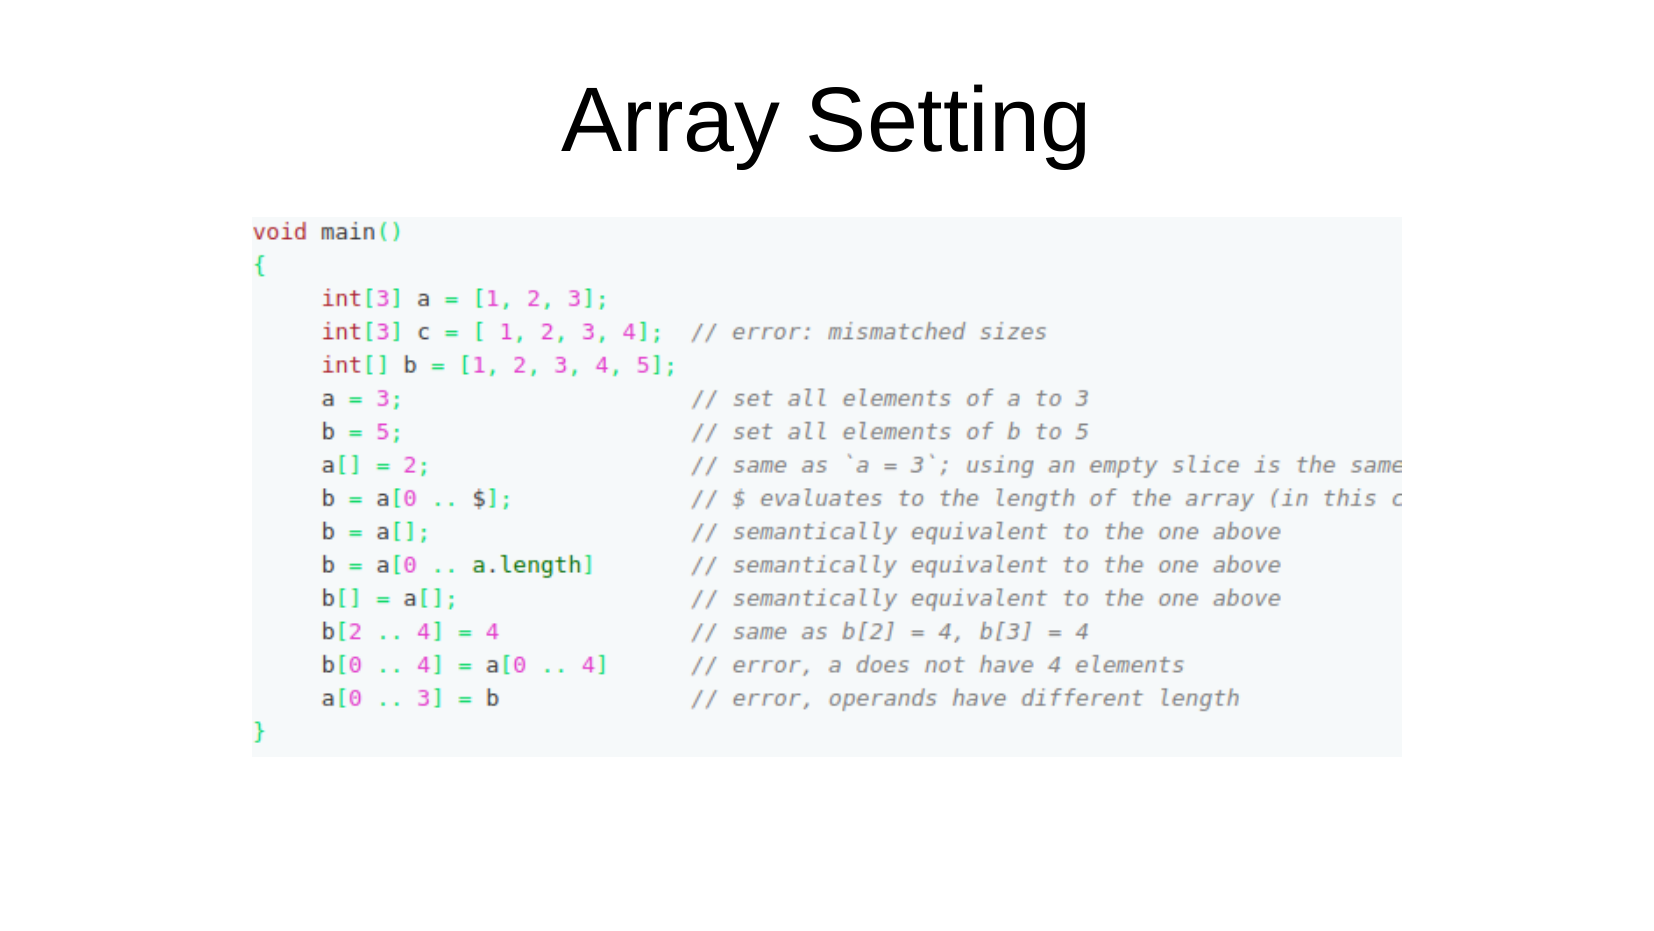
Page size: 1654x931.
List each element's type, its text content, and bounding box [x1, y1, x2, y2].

picture [252, 217, 1402, 757]
title Array Setting [82, 37, 1571, 193]
